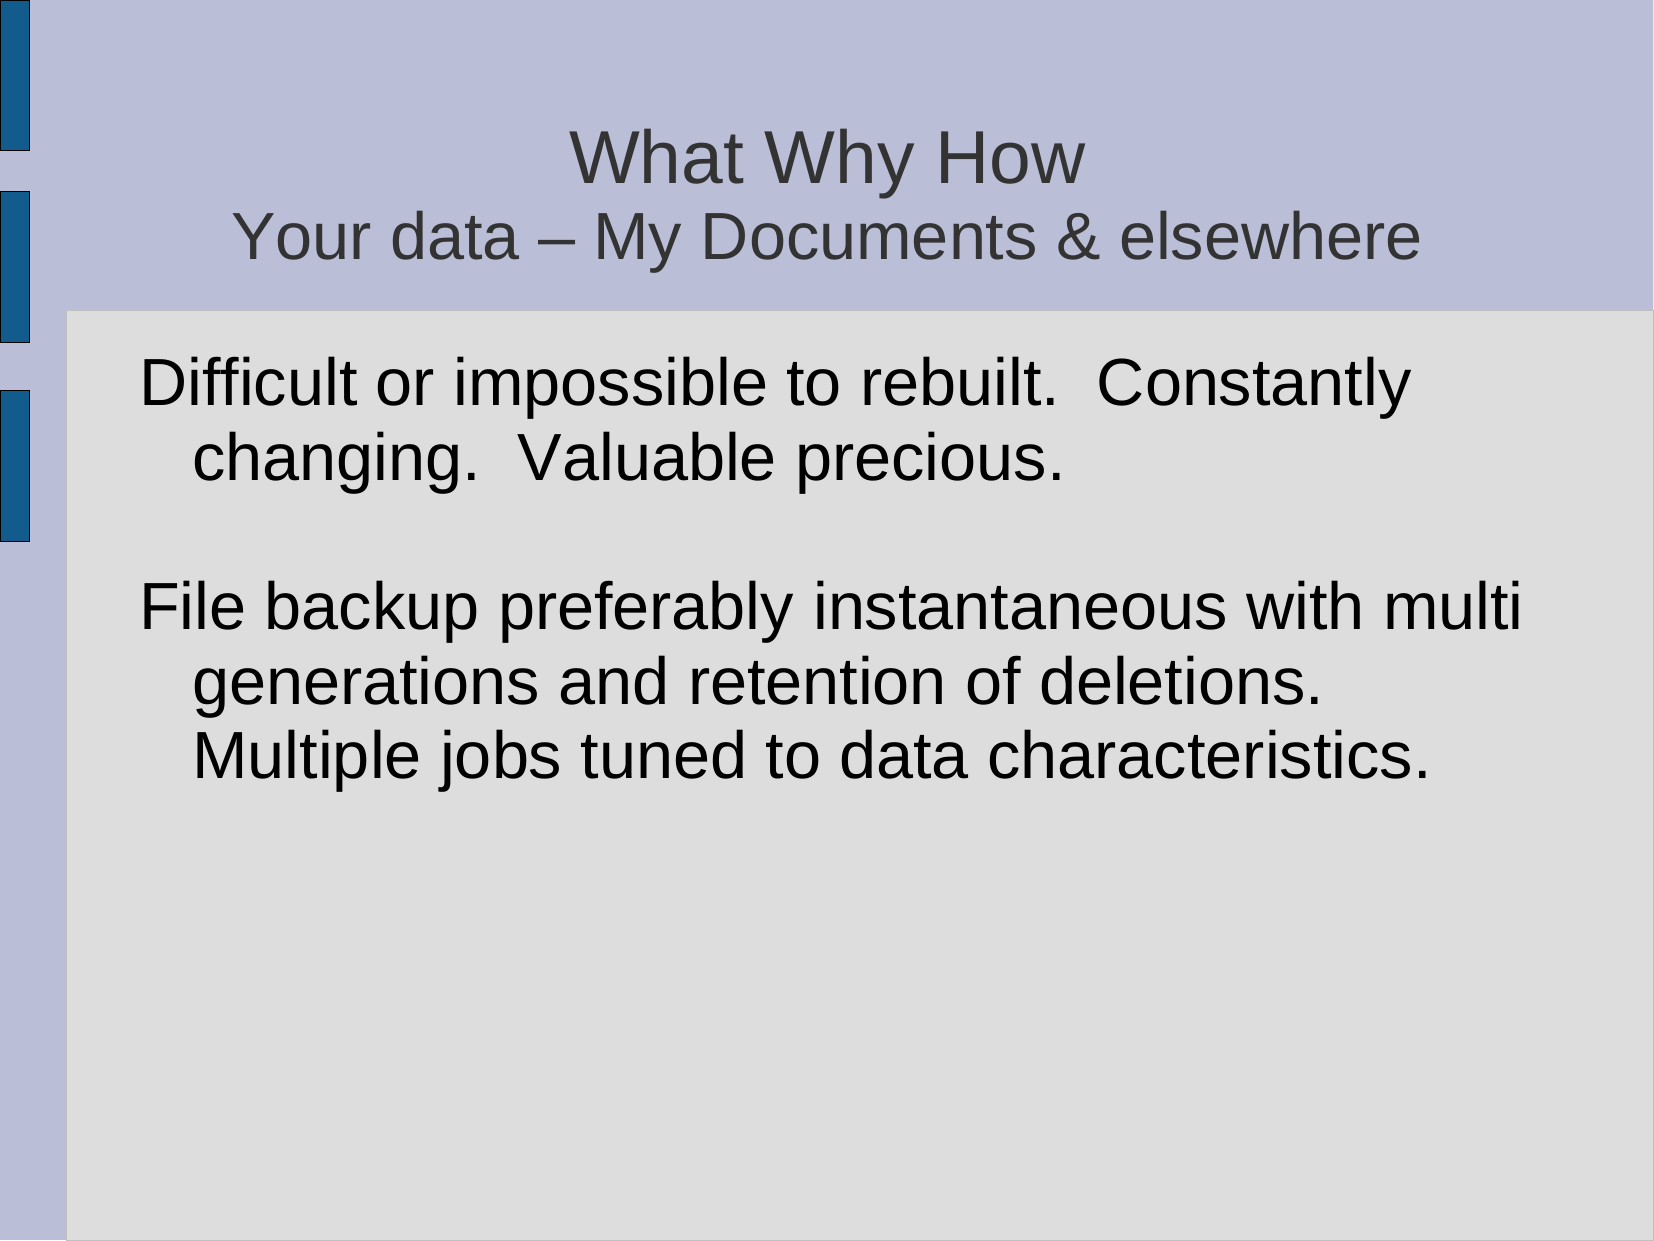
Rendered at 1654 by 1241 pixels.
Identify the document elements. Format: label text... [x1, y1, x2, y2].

list Difficult or impossible to rebuilt. Constantly changing. Valuable precious. File backup preferably instantaneous with multi generations and retention of deletions. Multiple jobs tuned to data characteristics. [121, 344, 1534, 1127]
title What Why How Your data – My Documents & elsewhere [121, 91, 1534, 299]
